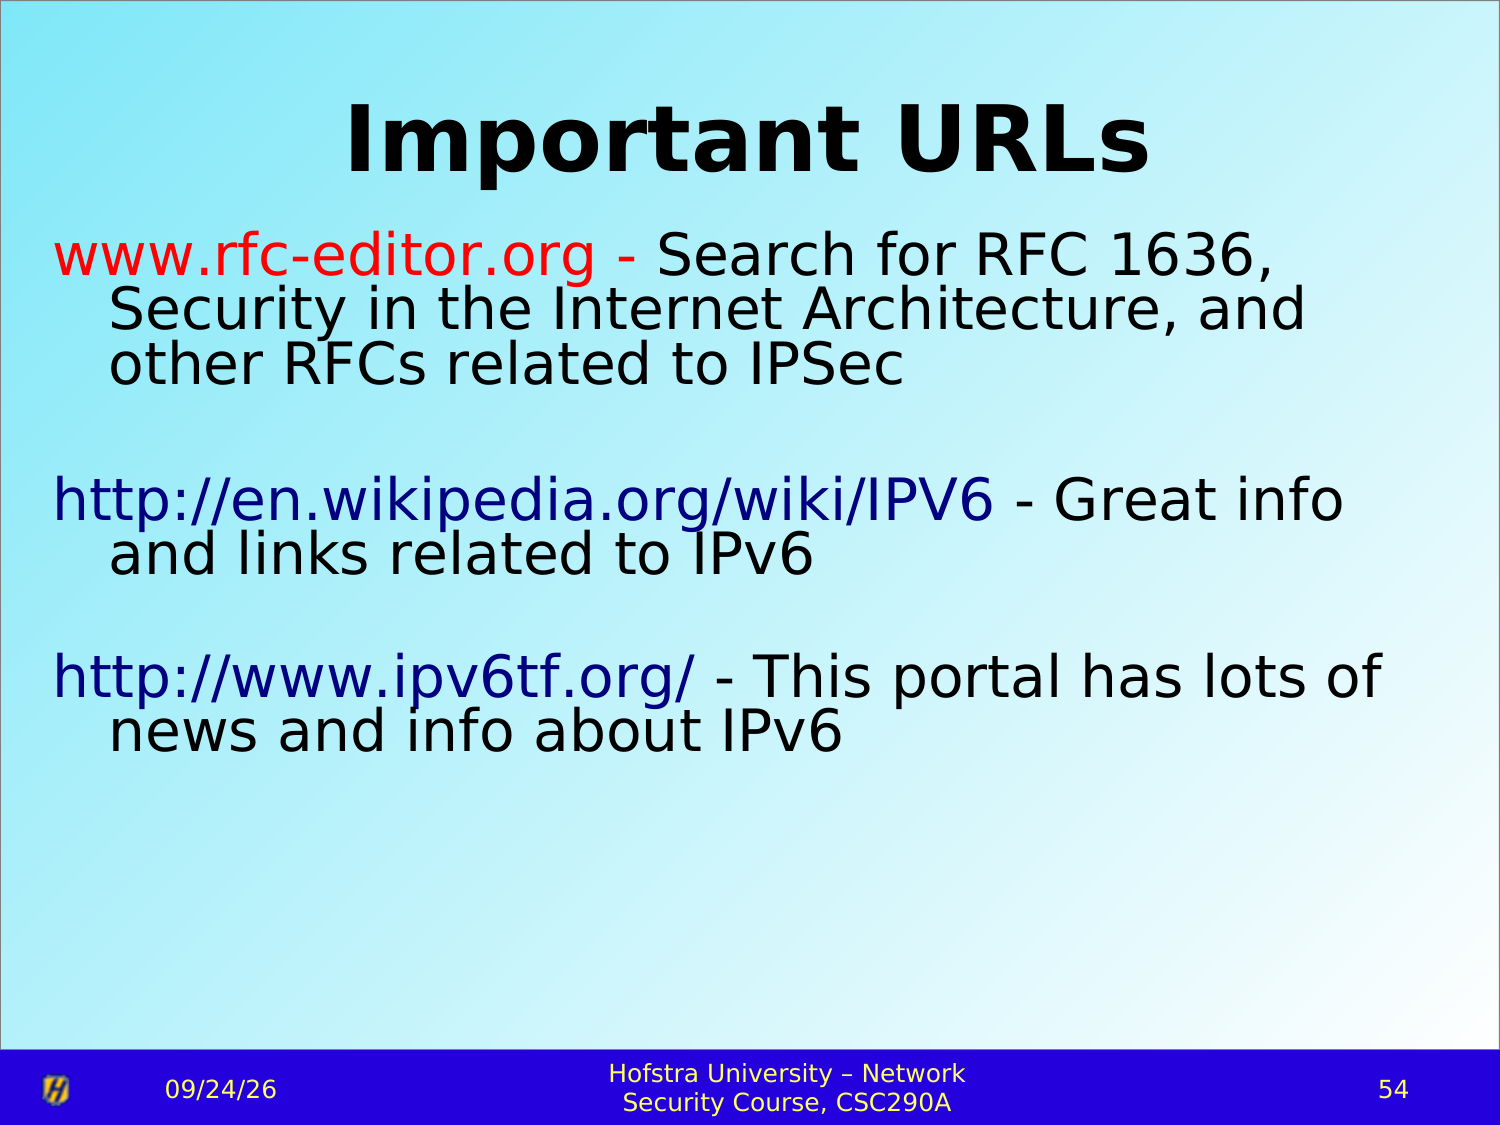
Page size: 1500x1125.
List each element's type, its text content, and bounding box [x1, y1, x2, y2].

list www.rfc-editor.org - Search for RFC 1636, Security in the Internet Architecture, and other RFCs related to IPSec http://en.wikipedia.org/wiki/IPV6 - Great info and links related to IPv6 http://www.ipv6tf.org/ - This portal has lots of news and info about IPv6 [37, 224, 1458, 901]
picture [37, 1072, 76, 1110]
title Important URLs [109, 75, 1388, 201]
